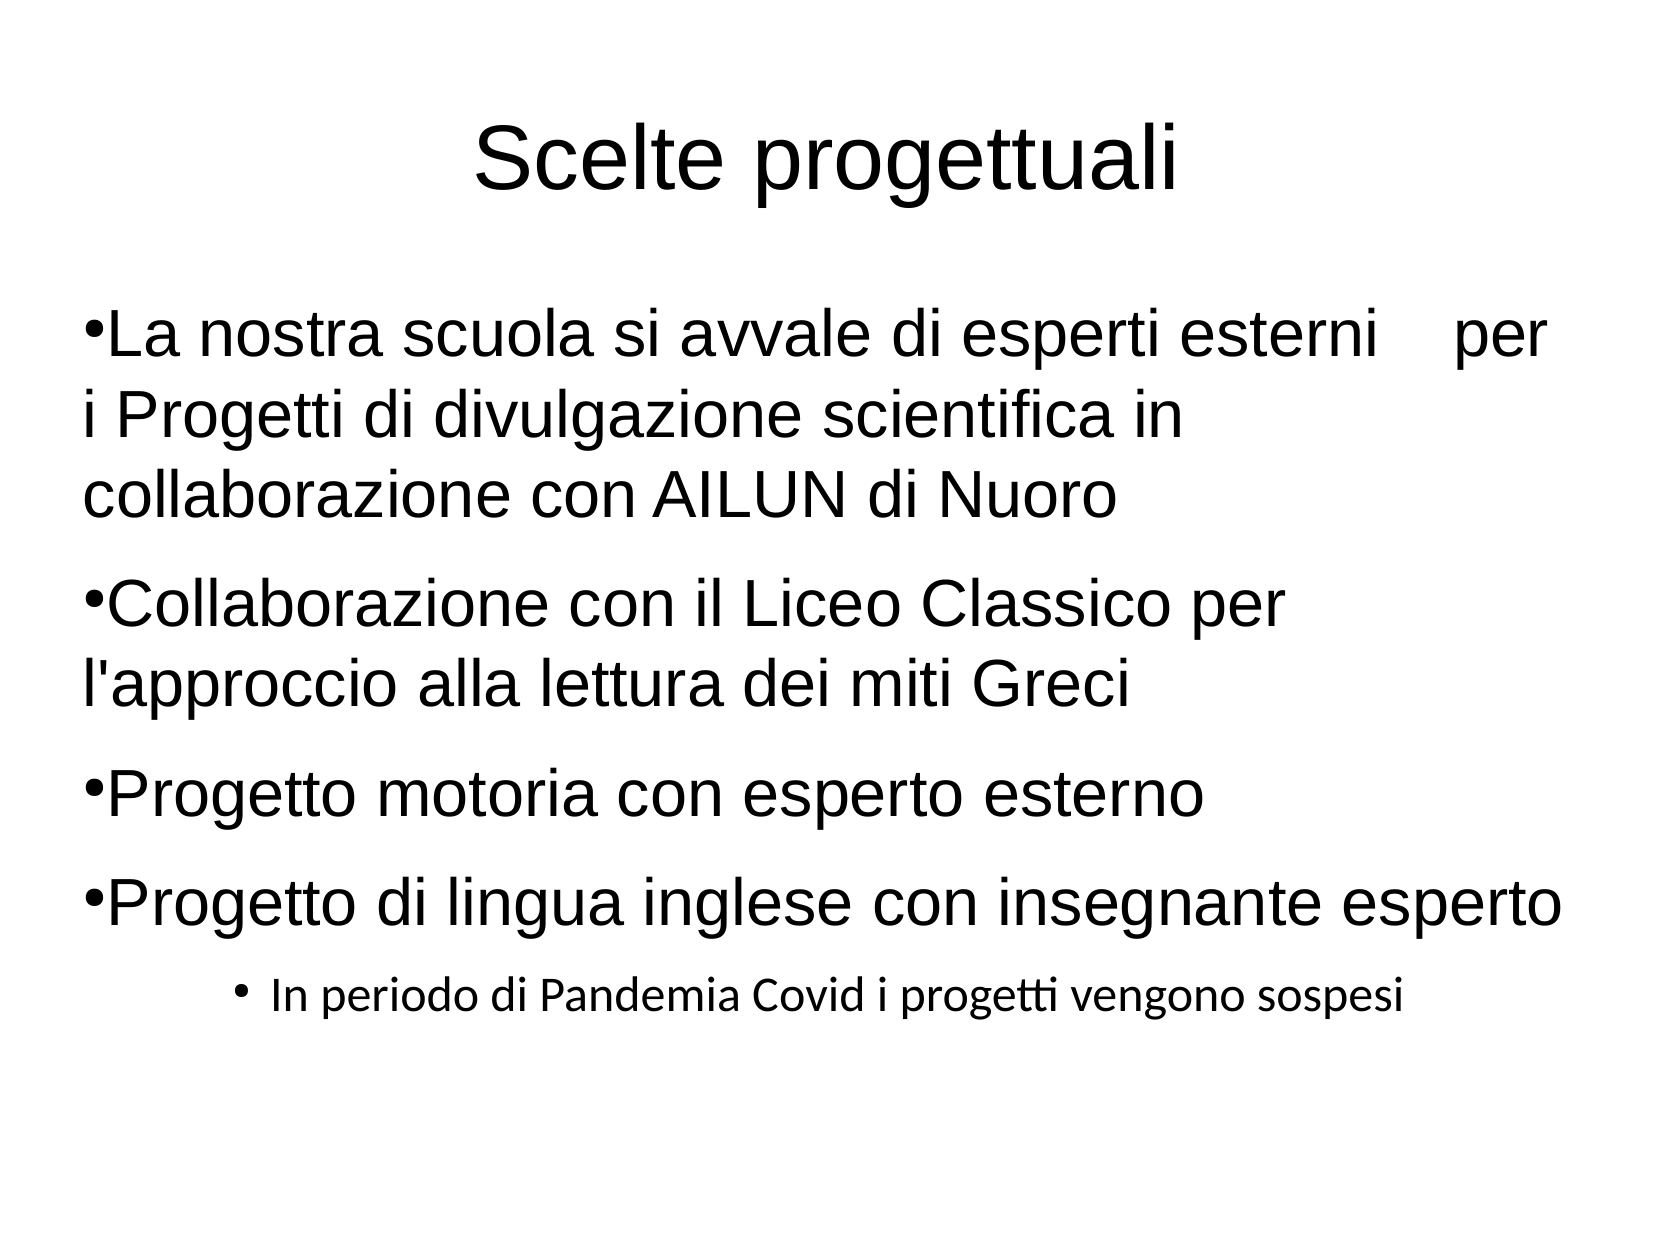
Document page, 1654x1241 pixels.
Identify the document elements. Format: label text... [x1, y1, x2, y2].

title Scelte progettuali [82, 49, 1571, 257]
list La nostra scuola si avvale di esperti esterni per i Progetti di divulgazione scientifica in collaborazione con AILUN di Nuoro Collaborazione con il Liceo Classico per l'approccio alla lettura dei miti Greci Progetto motoria con esperto esterno Progetto di lingua inglese con insegnante esperto In periodo di Pandemia Covid i progetti vengono sospesi [82, 290, 1571, 1109]
